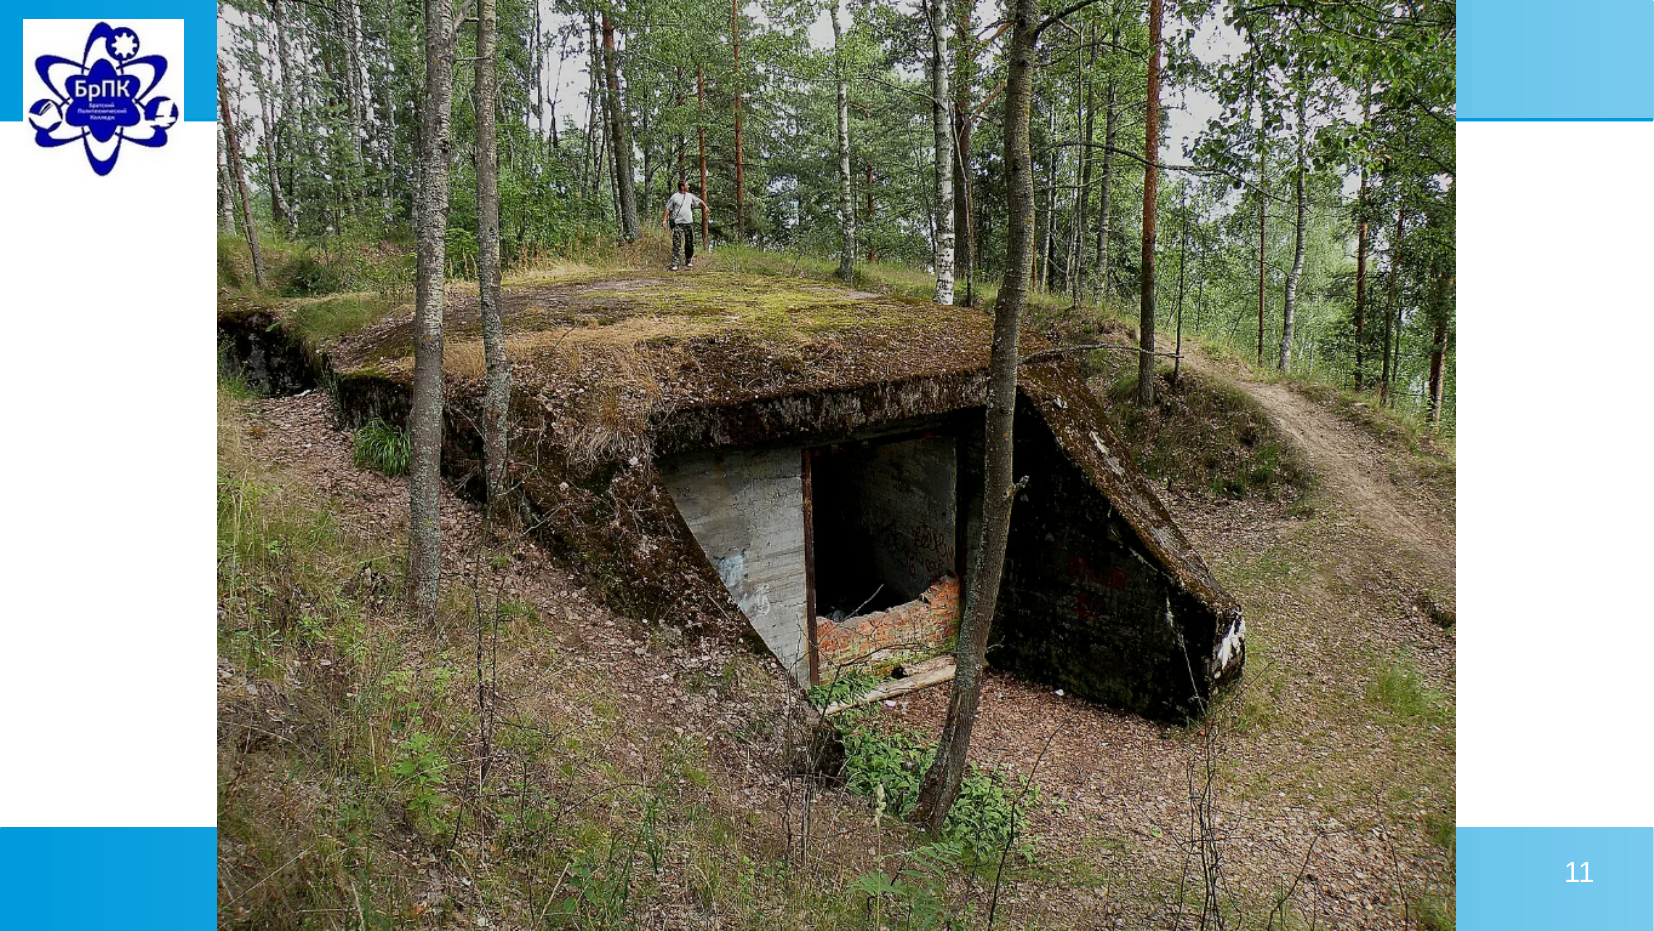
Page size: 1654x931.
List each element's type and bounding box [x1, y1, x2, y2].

picture [23, 20, 184, 179]
picture [217, 0, 1456, 931]
